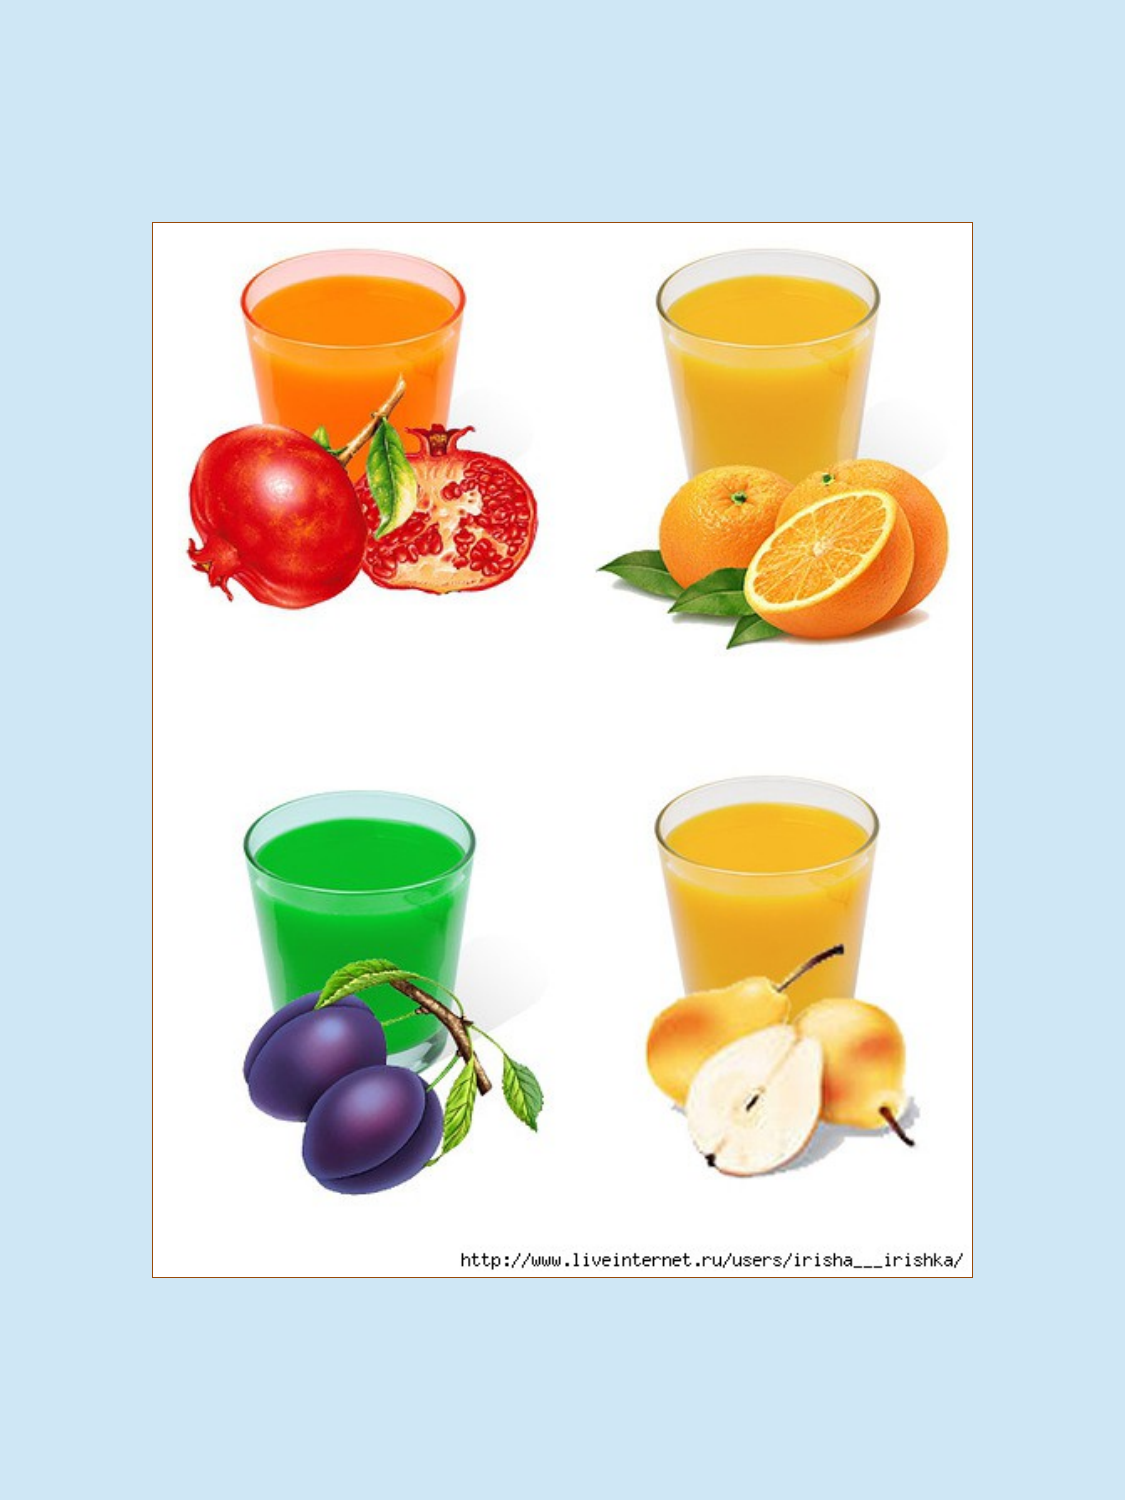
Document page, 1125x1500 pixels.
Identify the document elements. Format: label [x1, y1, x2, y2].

picture [152, 222, 973, 1278]
